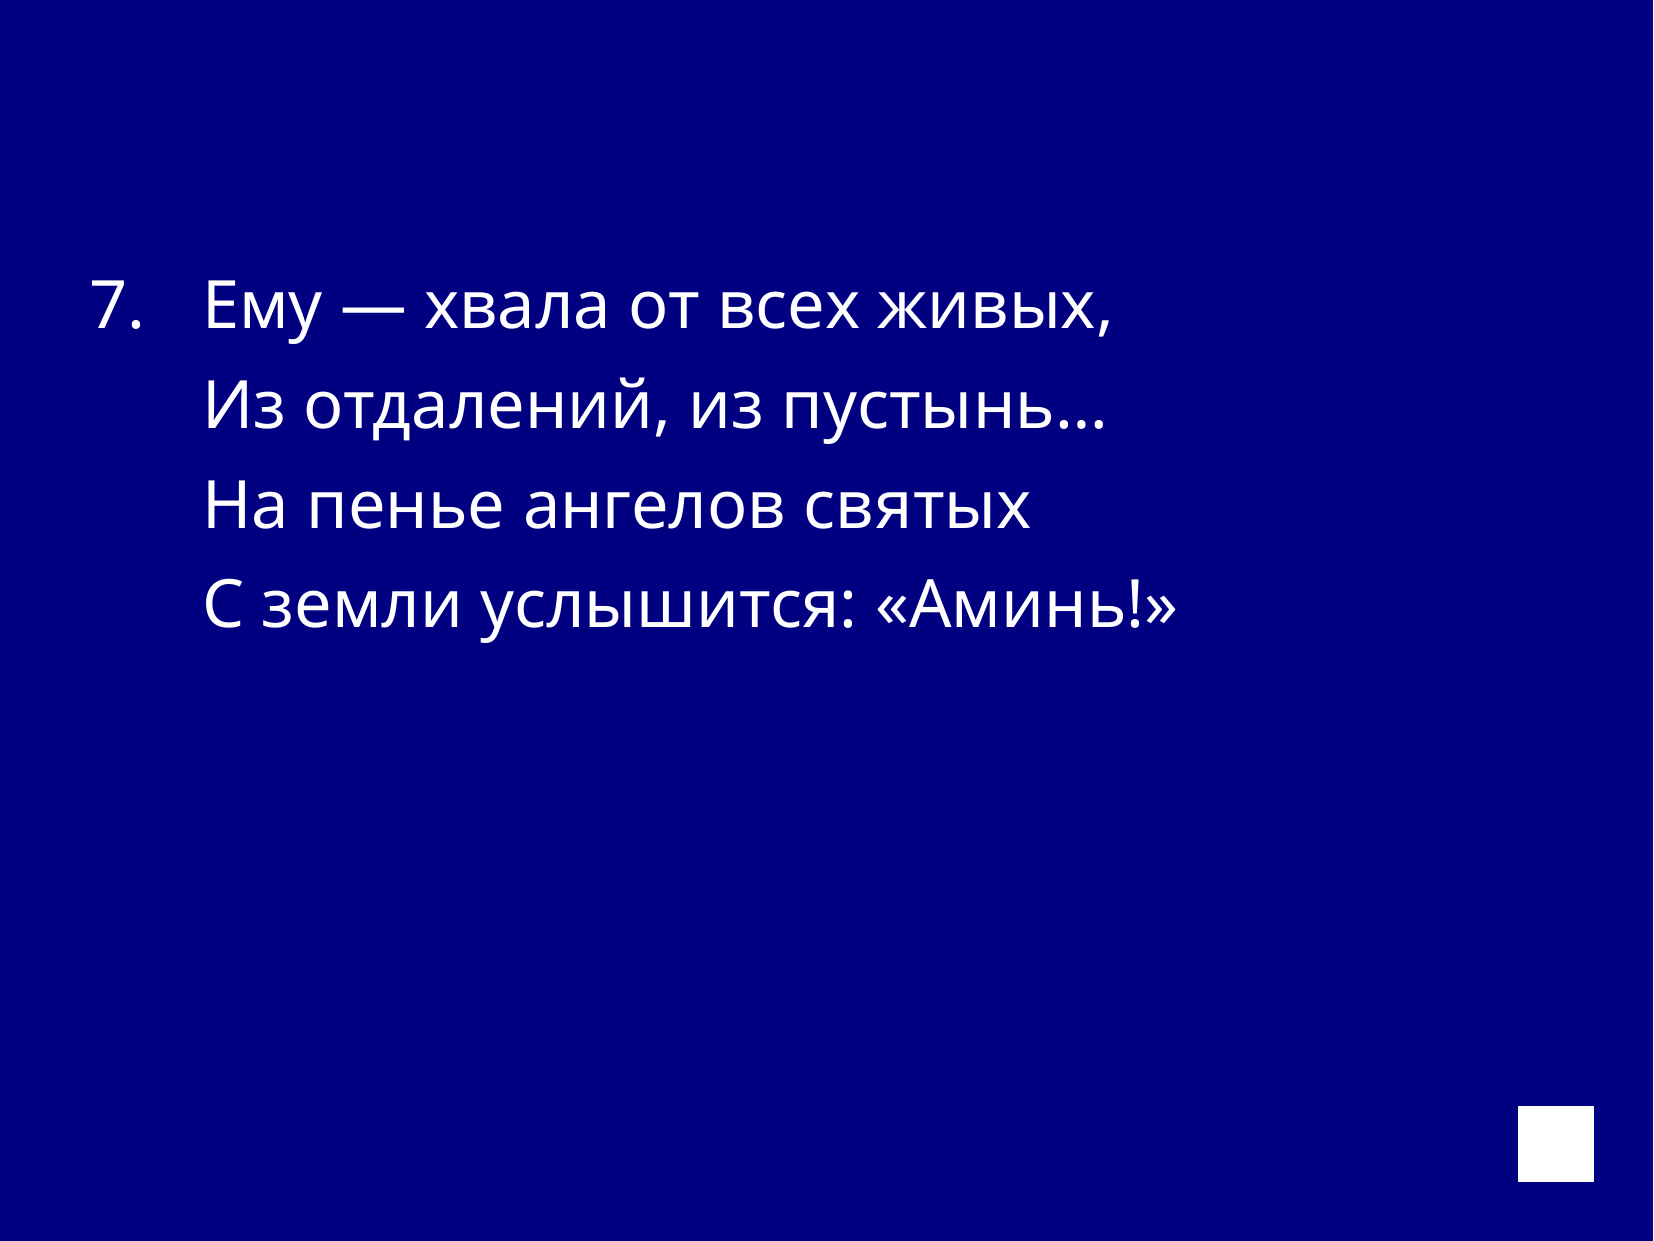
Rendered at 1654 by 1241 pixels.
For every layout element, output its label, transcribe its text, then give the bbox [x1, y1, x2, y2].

text_box 7. Ему — хвала от всех живых, Из отдалений, из пустынь… На пенье ангелов святых С земли услышится: «Аминь!» [75, 150, 1576, 1163]
text_box [1518, 1106, 1594, 1182]
